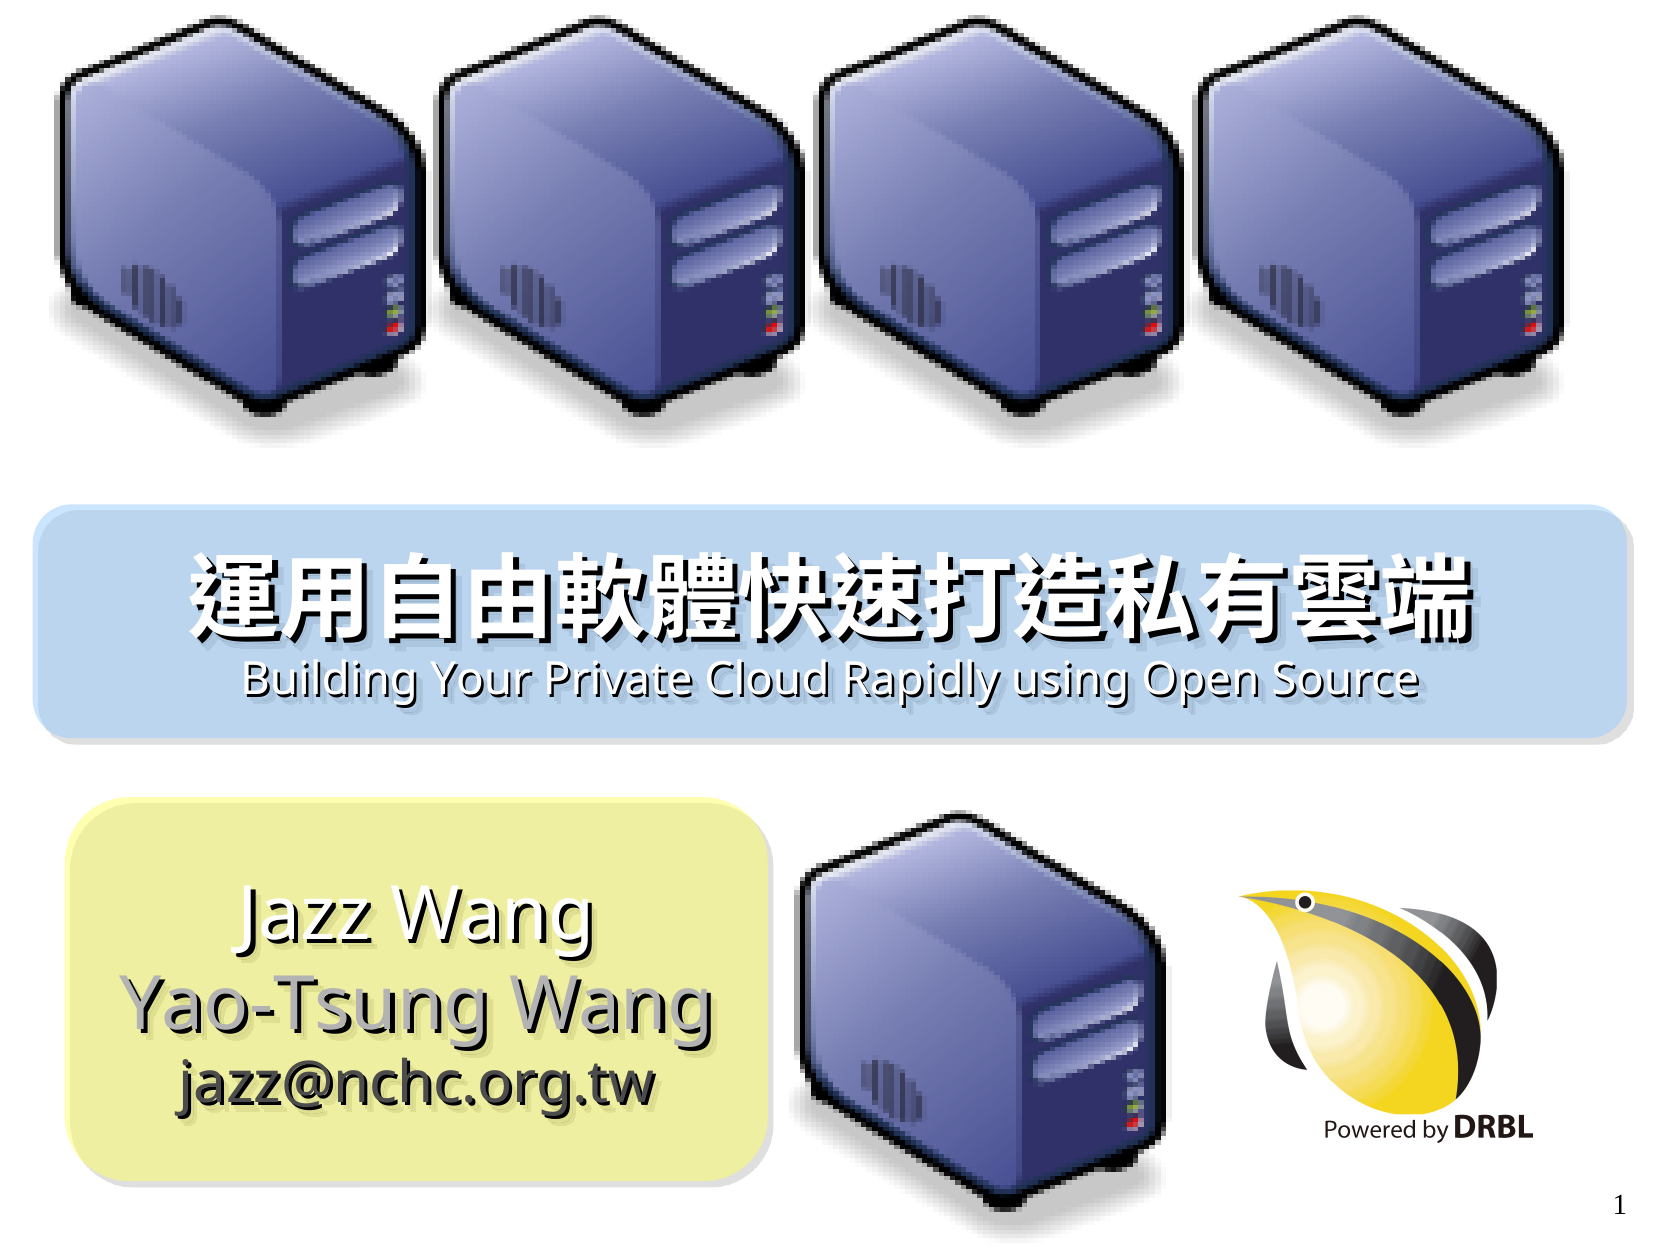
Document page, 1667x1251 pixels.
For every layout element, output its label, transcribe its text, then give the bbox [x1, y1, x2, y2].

text_box Jazz Wang Yao-Tsung Wang jazz@nchc.org.tw [64, 797, 768, 1182]
picture [1224, 874, 1548, 1152]
picture [767, 797, 1211, 1251]
text_box 運用自由軟體快速打造私有雲端 Building Your Private Cloud Rapidly using Open Source [32, 504, 1628, 739]
picture [27, 2, 1609, 502]
